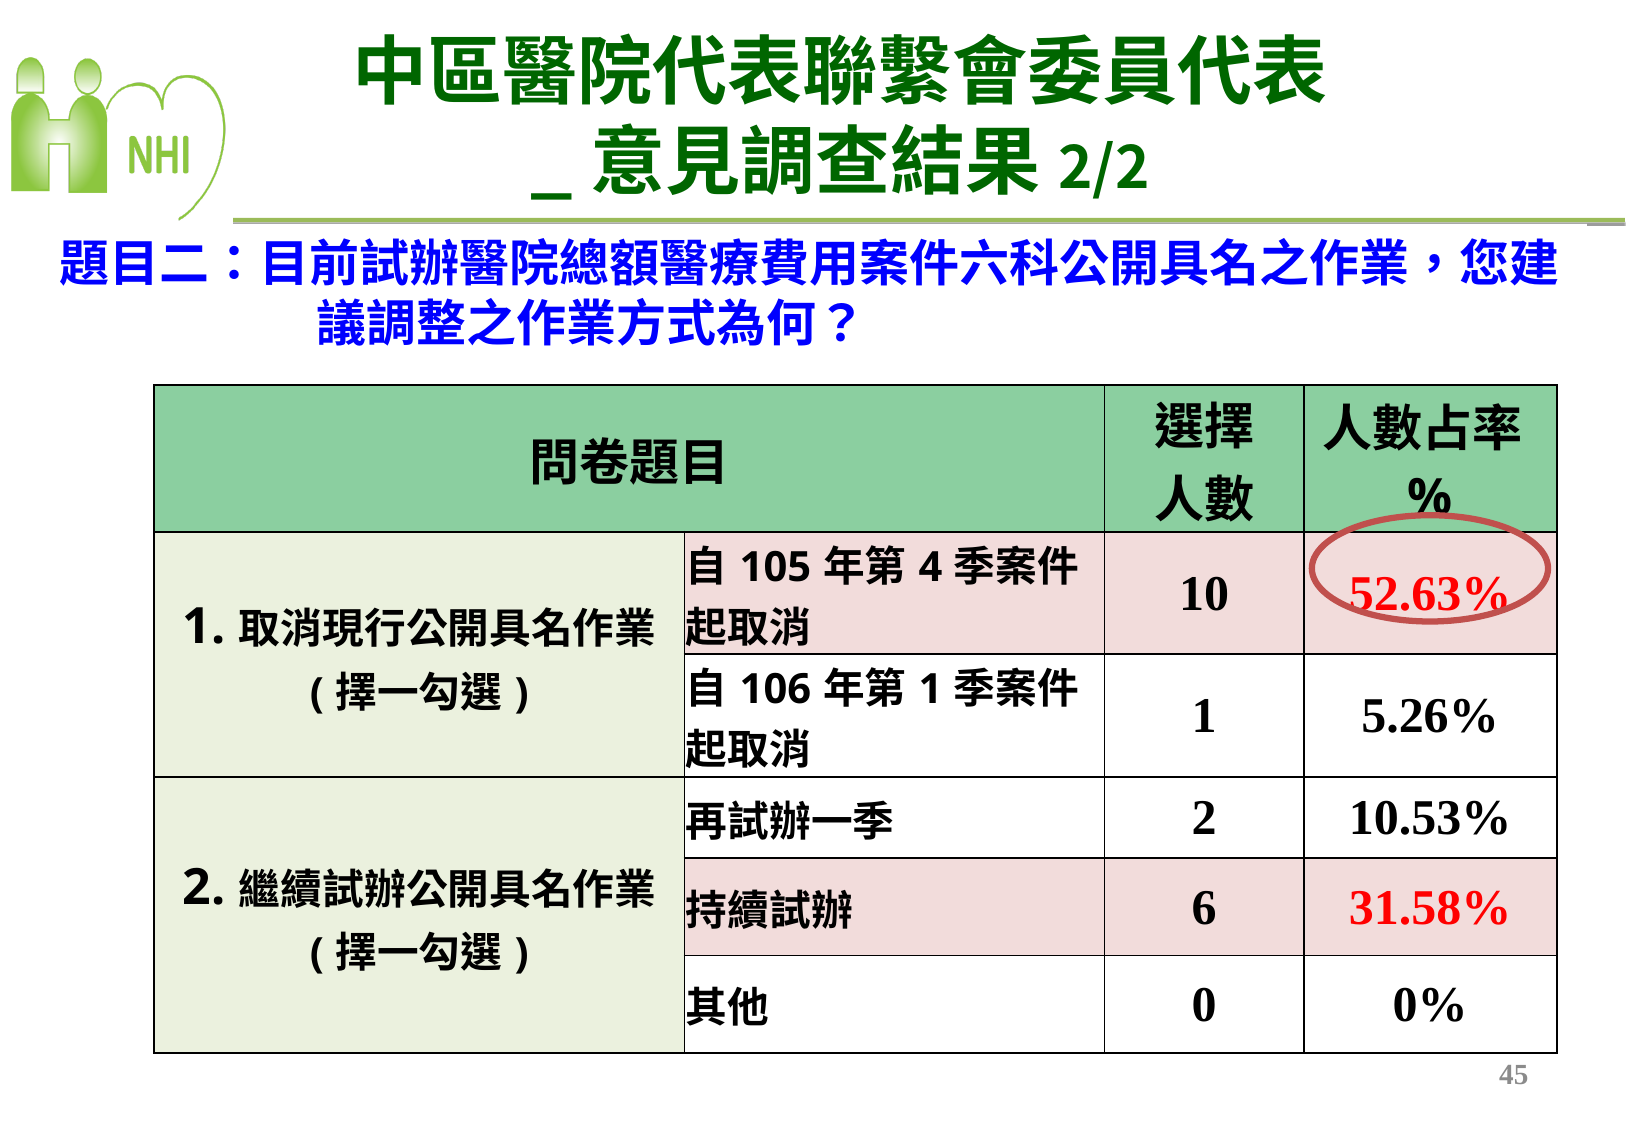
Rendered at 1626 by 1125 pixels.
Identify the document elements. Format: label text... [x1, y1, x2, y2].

table_cell 6 [1105, 859, 1303, 955]
text_box 題目二：目前試辦醫院總額醫療費用案件六科公開具名之作業，您建 議調整之作業方式為何？ [44, 223, 1587, 359]
table_cell 0 [1105, 956, 1303, 1052]
table_cell 自106年第1季案件起取消 [685, 655, 1104, 776]
table_cell 持續試辦 [685, 859, 1104, 955]
table_cell 10.53% [1305, 778, 1556, 857]
title 中區醫院代表聯繫會委員代表 _意見調查結果2/2 [93, 54, 1587, 173]
slide_number <編號> [1164, 1042, 1544, 1103]
table_cell 2 [1105, 778, 1303, 857]
table_header 問卷題目 [155, 386, 1104, 531]
table_cell 0% [1305, 956, 1556, 1052]
table_cell 2.繼續試辦公開具名作業 (擇一勾選) [155, 778, 684, 1052]
table_cell 自105年第4季案件起取消 [685, 533, 1104, 653]
picture [0, 42, 233, 233]
table_cell 1 [1105, 655, 1303, 776]
table_cell 其他 [685, 956, 1104, 1052]
table_cell 10 [1105, 533, 1303, 653]
table_cell 再試辦一季 [685, 778, 1104, 857]
table_header 人數占率% [1305, 386, 1556, 531]
table_cell 52.63% [1316, 533, 1544, 618]
table_header 選擇 人數 [1105, 386, 1303, 531]
table_cell 31.58% [1305, 859, 1556, 955]
table_cell 5.26% [1305, 655, 1556, 776]
table_header 人數占率% [1357, 519, 1503, 531]
table_cell 52.63% [1305, 533, 1556, 653]
table_cell 1.取消現行公開具名作業 (擇一勾選) [155, 533, 684, 776]
